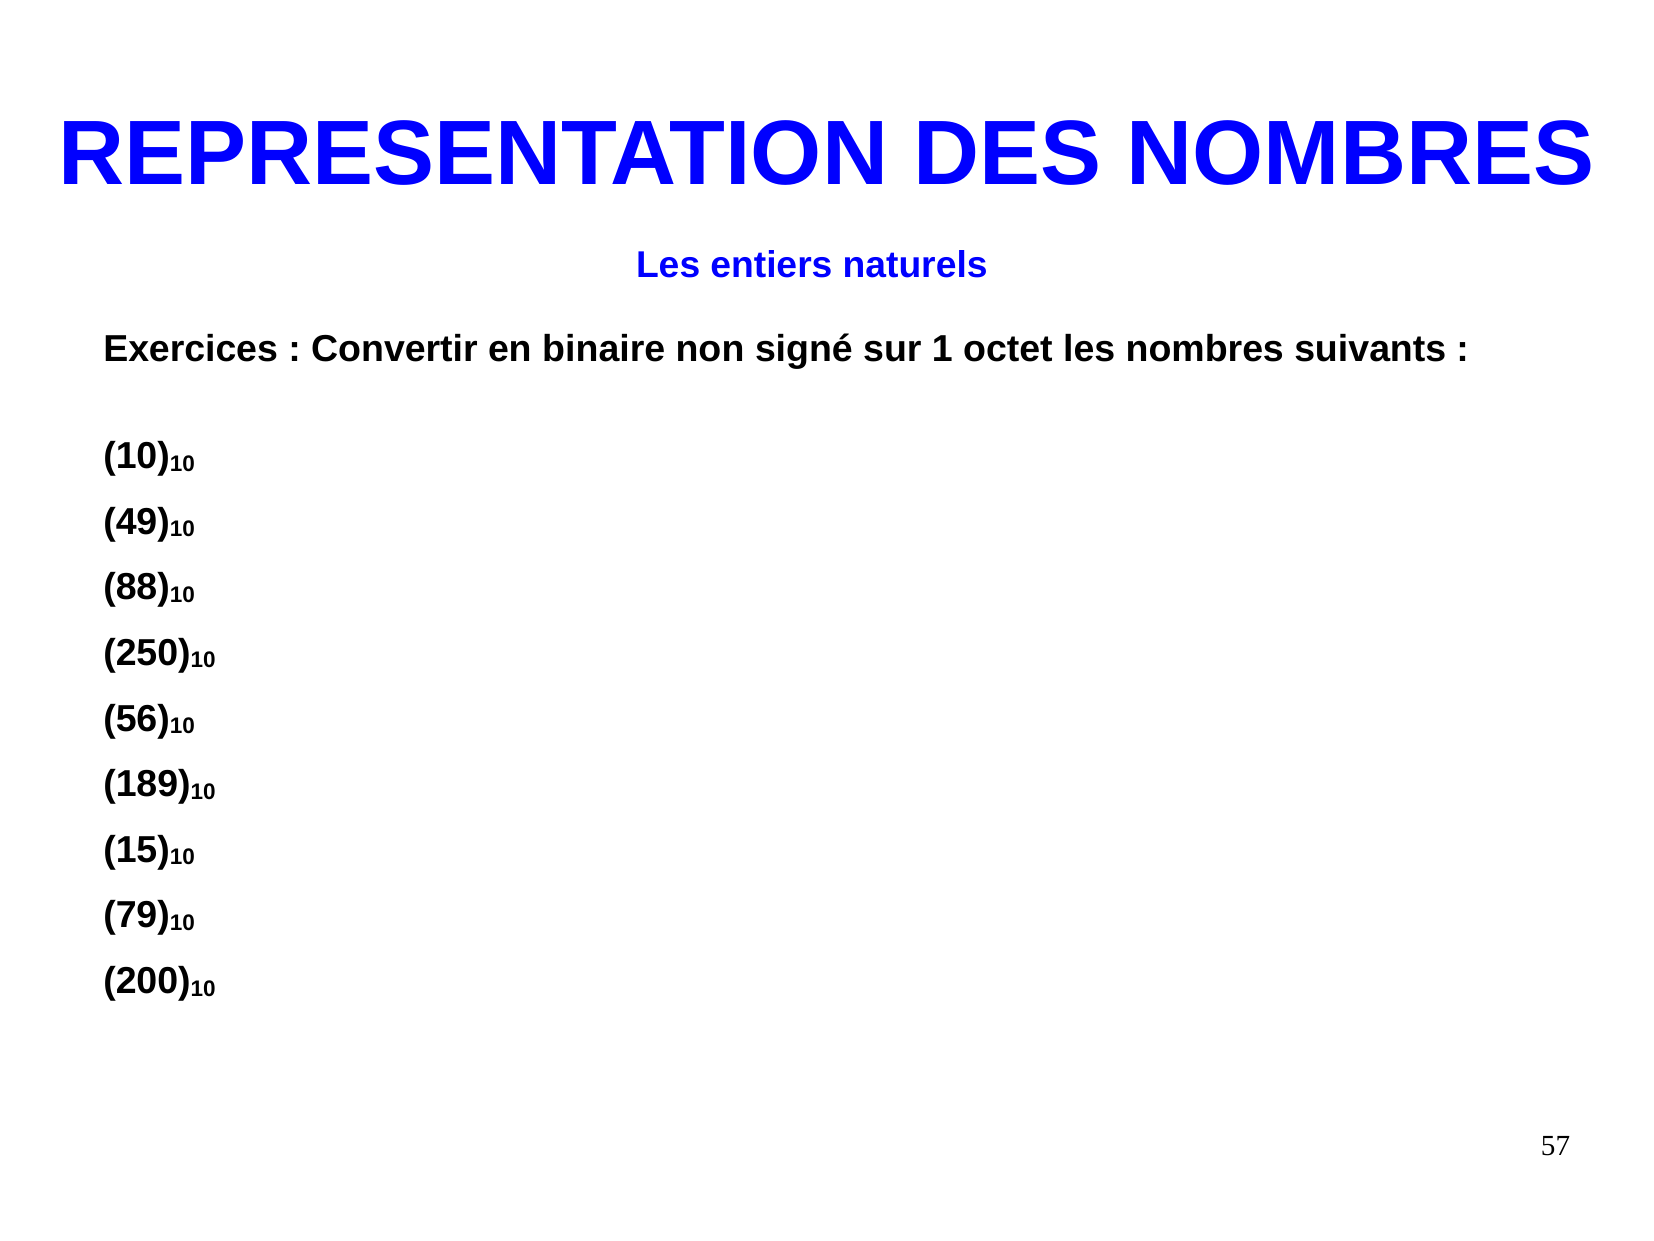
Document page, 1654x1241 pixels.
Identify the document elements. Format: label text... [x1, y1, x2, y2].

title REPRESENTATION DES NOMBRES [0, 49, 1654, 257]
text_box Les entiers naturels Exercices : Convertir en binaire non signé sur 1 octet les nombres suivants : (10)10 (49)10 (88)10 (250)10 (56)10 (189)10 (15)10 (79)10 (200)10 [88, 236, 1536, 1173]
